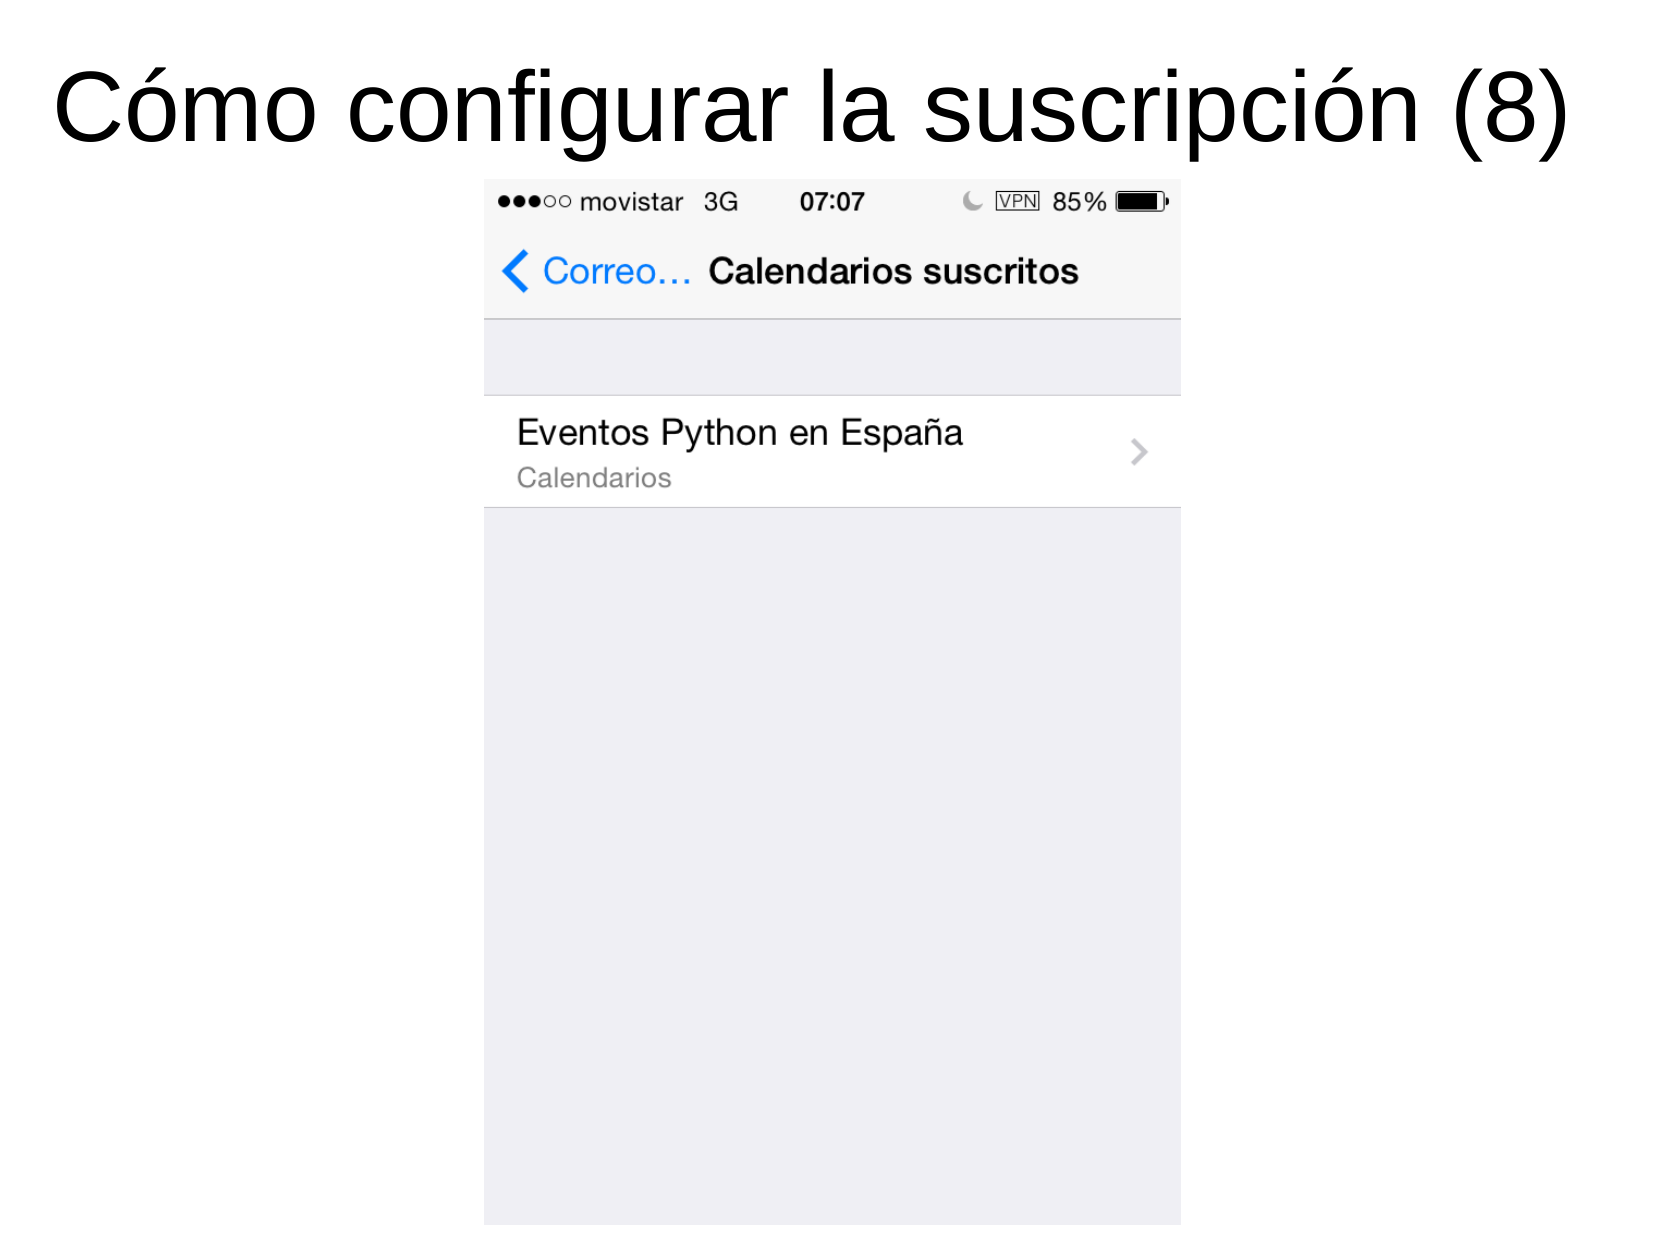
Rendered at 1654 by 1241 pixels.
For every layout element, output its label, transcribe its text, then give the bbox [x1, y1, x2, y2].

text_box Cómo configurar la suscripción (8) [37, 43, 1613, 171]
picture [484, 179, 1181, 1225]
